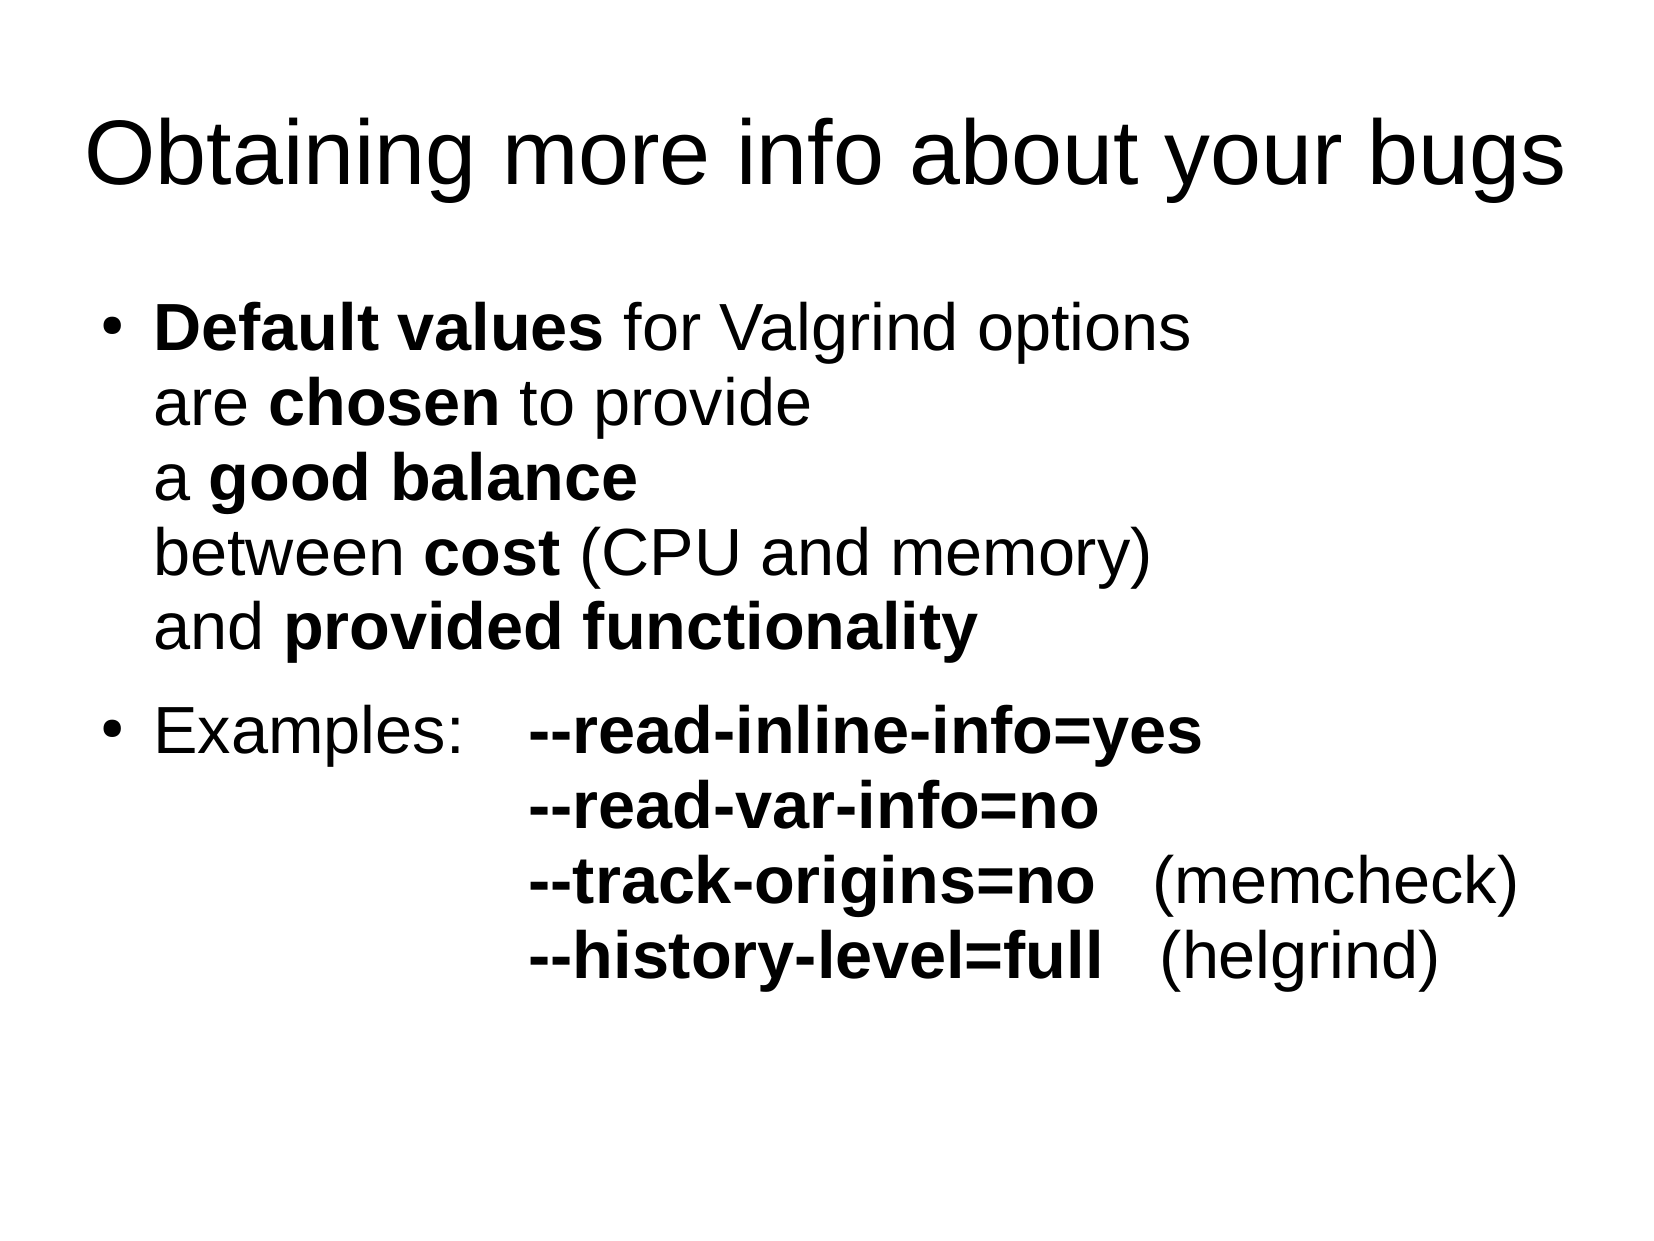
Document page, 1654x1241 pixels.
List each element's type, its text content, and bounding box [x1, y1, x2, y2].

title Obtaining more info about your bugs [82, 49, 1571, 257]
list Default values for Valgrind options are chosen to provide a good balance between cost (CPU and memory) and provided functionality Examples: --read-inline-info=yes --read-var-info=no --track-origins=no (memcheck) --history-level=full (helgrind) [82, 290, 1571, 1010]
